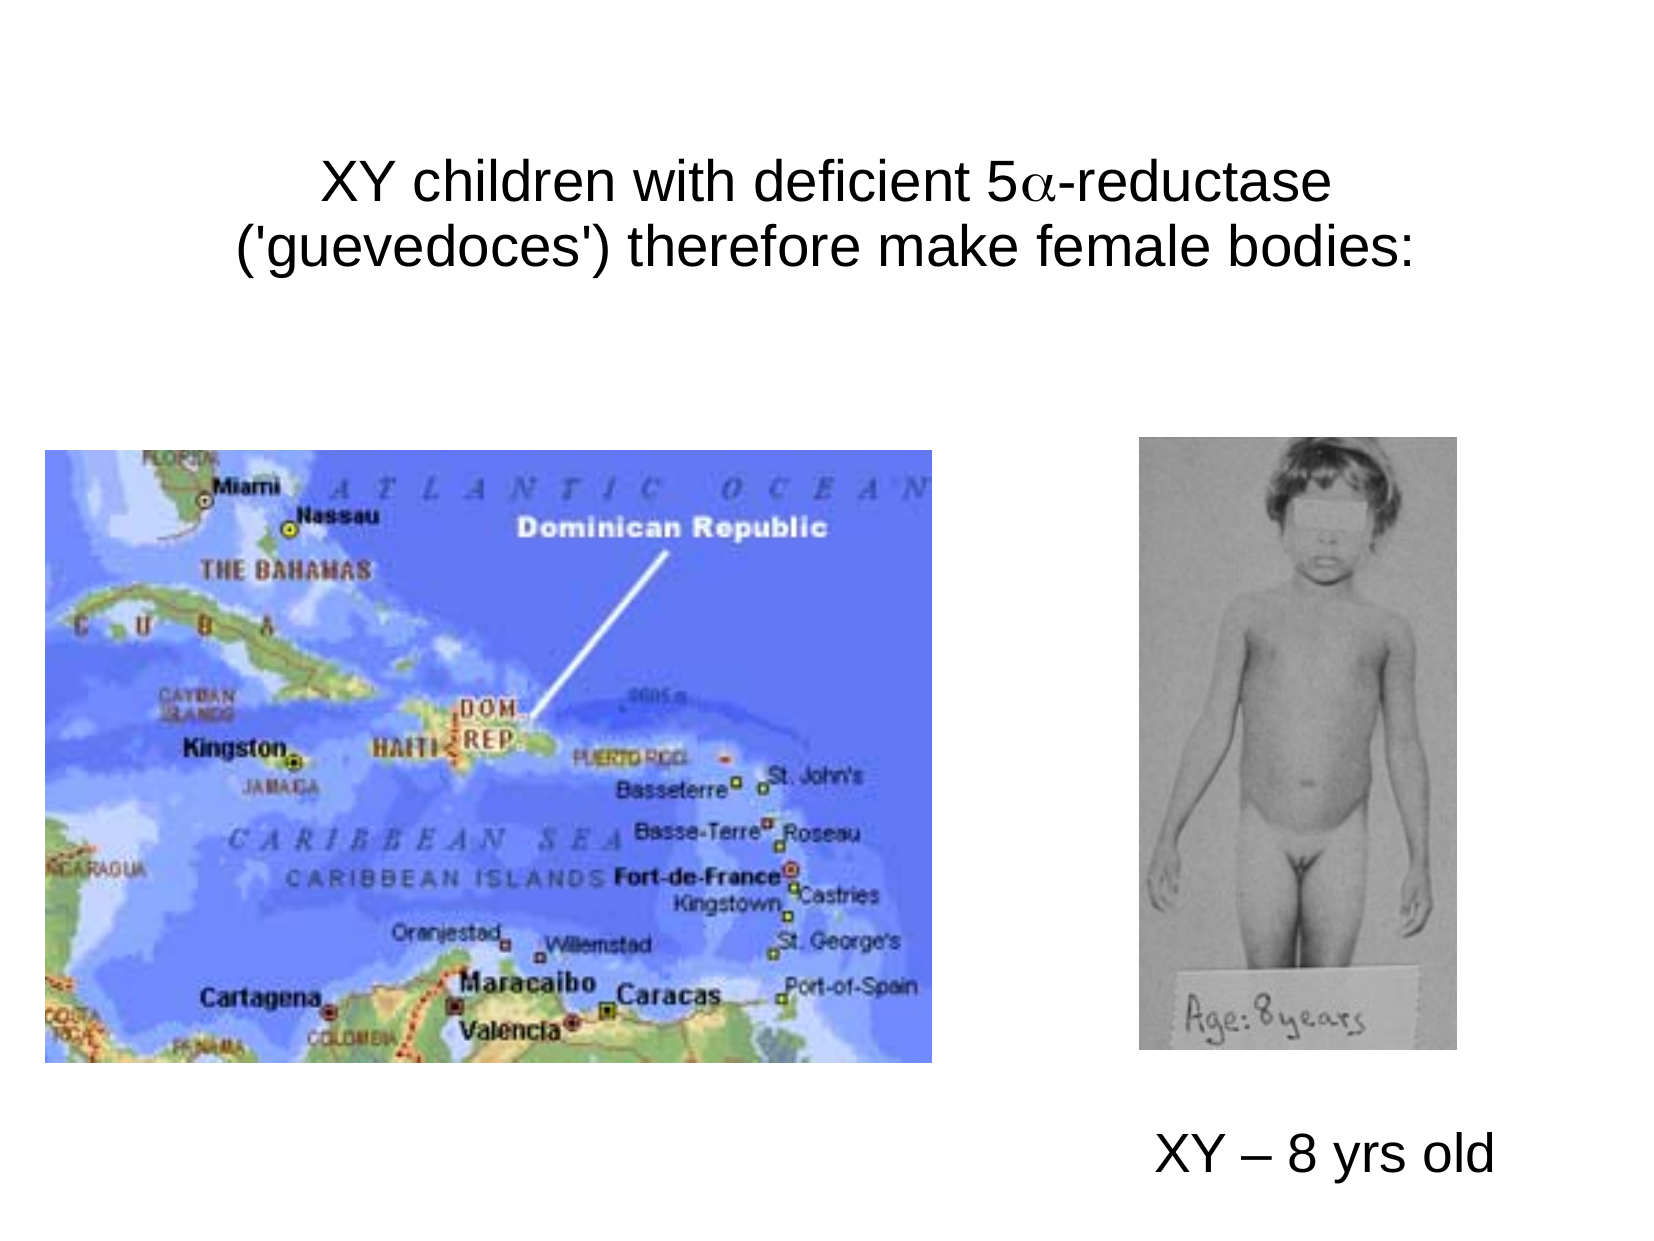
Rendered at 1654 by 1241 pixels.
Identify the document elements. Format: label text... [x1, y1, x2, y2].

title XY children with deficient 5-reductase ('guevedoces') therefore make female bodies: [124, 110, 1530, 317]
picture [1139, 437, 1457, 1050]
picture [45, 450, 932, 1063]
text_box XY – 8 yrs old [1139, 1114, 1595, 1193]
